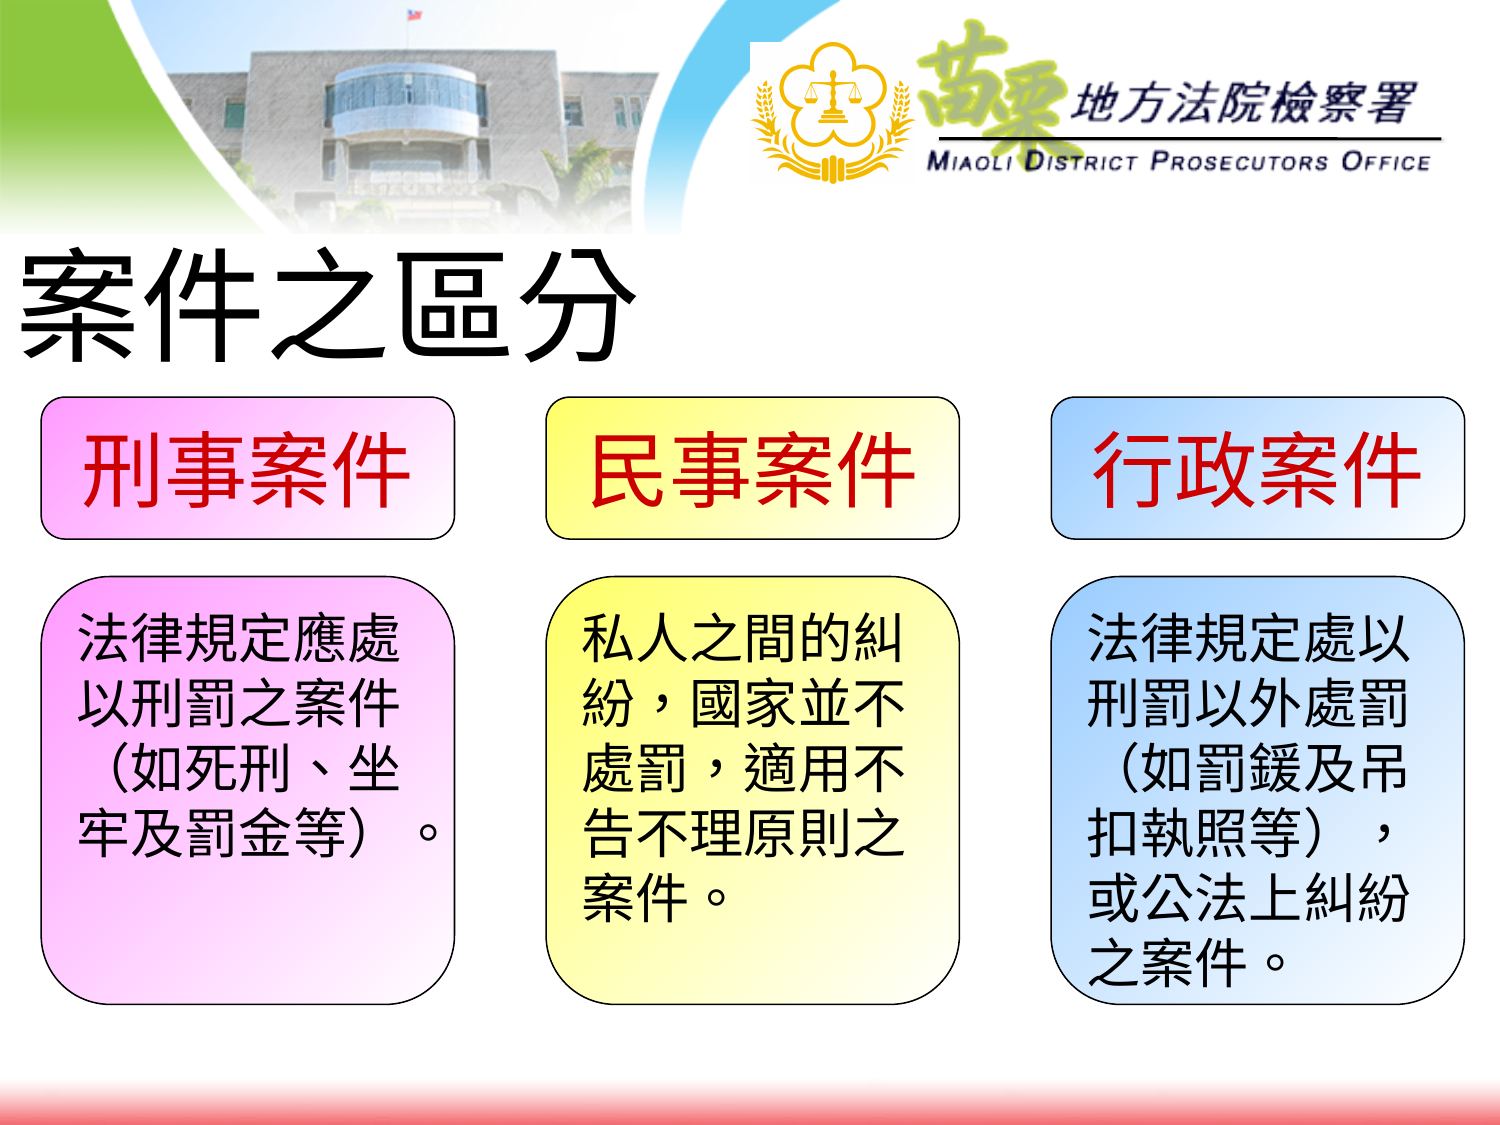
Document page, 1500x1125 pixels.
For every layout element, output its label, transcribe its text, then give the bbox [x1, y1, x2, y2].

text_box 案件之區分 [0, 220, 656, 386]
picture [0, 1026, 1500, 1125]
text_box 法律規定應處以刑罰之案件（如死刑、坐牢及罰金等）。 [41, 576, 455, 1005]
text_box 刑事案件 [41, 397, 455, 540]
text_box 法律規定處以刑罰以外處罰（如罰鍰及吊扣執照等），或公法上糾紛之案件。 [1051, 576, 1465, 1005]
text_box 私人之間的糾紛，國家並不處罰，適用不告不理原則之案件。 [546, 576, 960, 1005]
text_box 行政案件 [1051, 397, 1465, 540]
text_box 民事案件 [546, 397, 960, 540]
